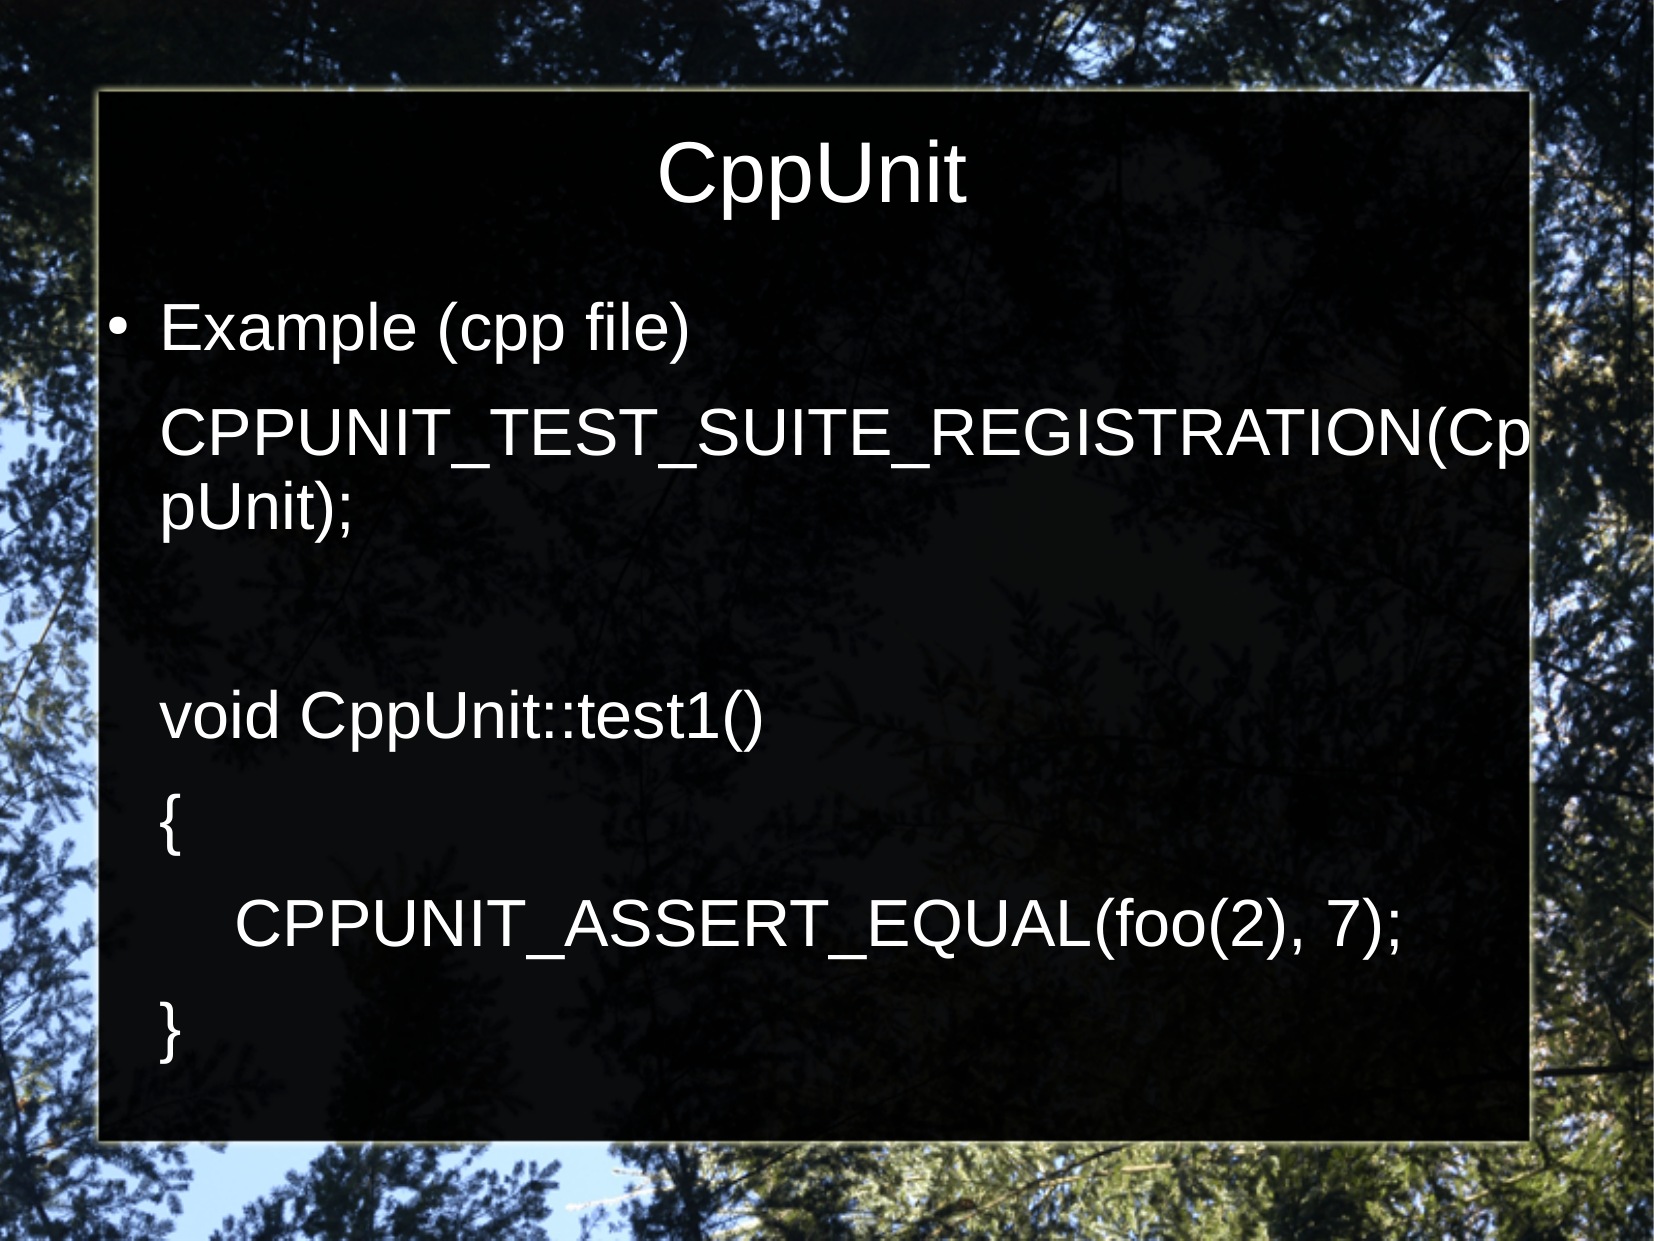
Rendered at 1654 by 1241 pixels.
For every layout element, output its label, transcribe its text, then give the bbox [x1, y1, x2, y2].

picture [0, 0, 1654, 1241]
title CppUnit [88, 88, 1536, 257]
list Example (cpp file) CPPUNIT_TEST_SUITE_REGISTRATION(CppUnit); void CppUnit::test1() { CPPUNIT_ASSERT_EQUAL(foo(2), 7); } [88, 290, 1536, 1118]
